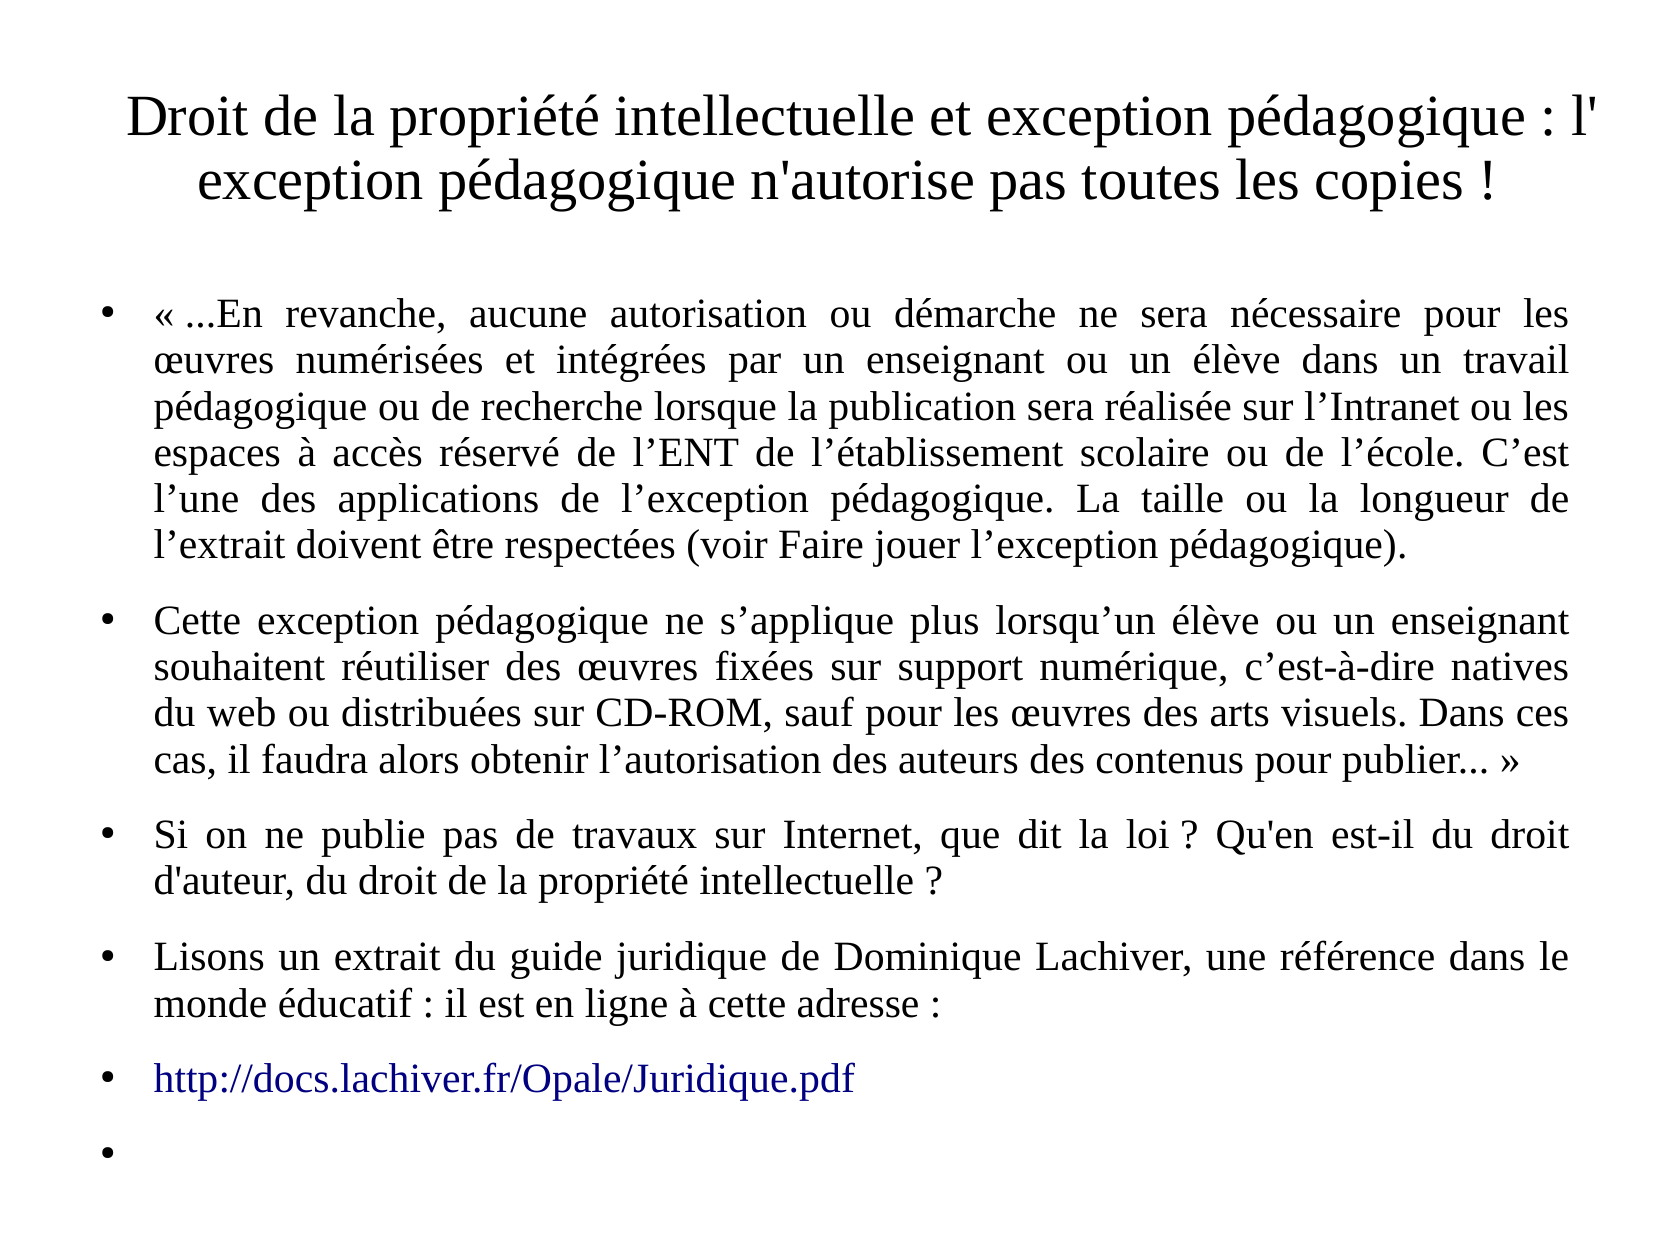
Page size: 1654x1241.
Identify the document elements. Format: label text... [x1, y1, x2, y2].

title Droit de la propriété intellectuelle et exception pédagogique : l' exception pédagogique n'autorise pas toutes les copies ! [118, 35, 1607, 260]
list « ...En revanche, aucune autorisation ou démarche ne sera nécessaire pour les œuvres numérisées et intégrées par un enseignant ou un élève dans un travail pédagogique ou de recherche lorsque la publication sera réalisée sur l’Intranet ou les espaces à accès réservé de l’ENT de l’établissement scolaire ou de l’école. C’est l’une des applications de l’exception pédagogique. La taille ou la longueur de l’extrait doivent être respectées (voir Faire jouer l’exception pédagogique). Cette exception pédagogique ne s’applique plus lorsqu’un élève ou un enseignant souhaitent réutiliser des œuvres fixées sur support numérique, c’est-à-dire natives du web ou distribuées sur CD-ROM, sauf pour les œuvres des arts visuels. Dans ces cas, il faudra alors obtenir l’autorisation des auteurs des contenus pour publier... » Si on ne publie pas de travaux sur Internet, que dit la loi ? Qu'en est-il du droit d'auteur, du droit de la propriété intellectuelle ? Lisons un extrait du guide juridique de Dominique Lachiver, une référence dans le monde éducatif : il est en ligne à cette adresse : http://docs.lachiver.fr/Opale/Juridique.pdf [82, 290, 1571, 1241]
